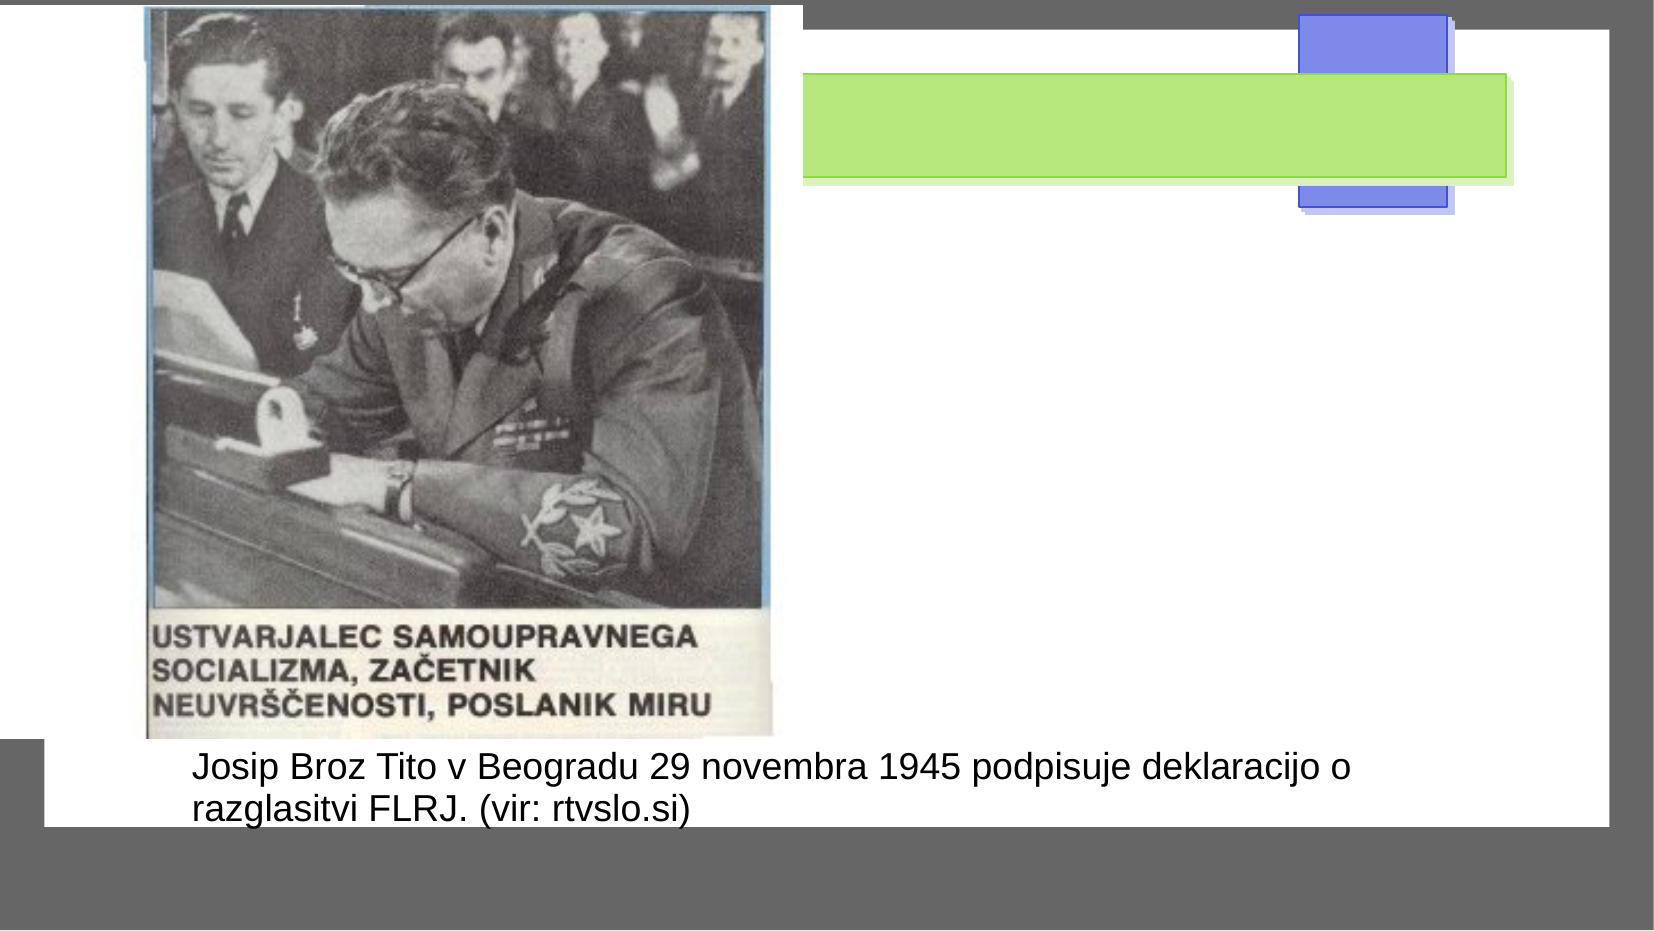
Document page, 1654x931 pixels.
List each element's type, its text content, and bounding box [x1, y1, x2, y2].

text_box Josip Broz Tito v Beogradu 29 novembra 1945 podpisuje deklaracijo o razglasitvi FLRJ. (vir: rtvslo.si) [177, 738, 1536, 837]
picture [0, 5, 803, 739]
